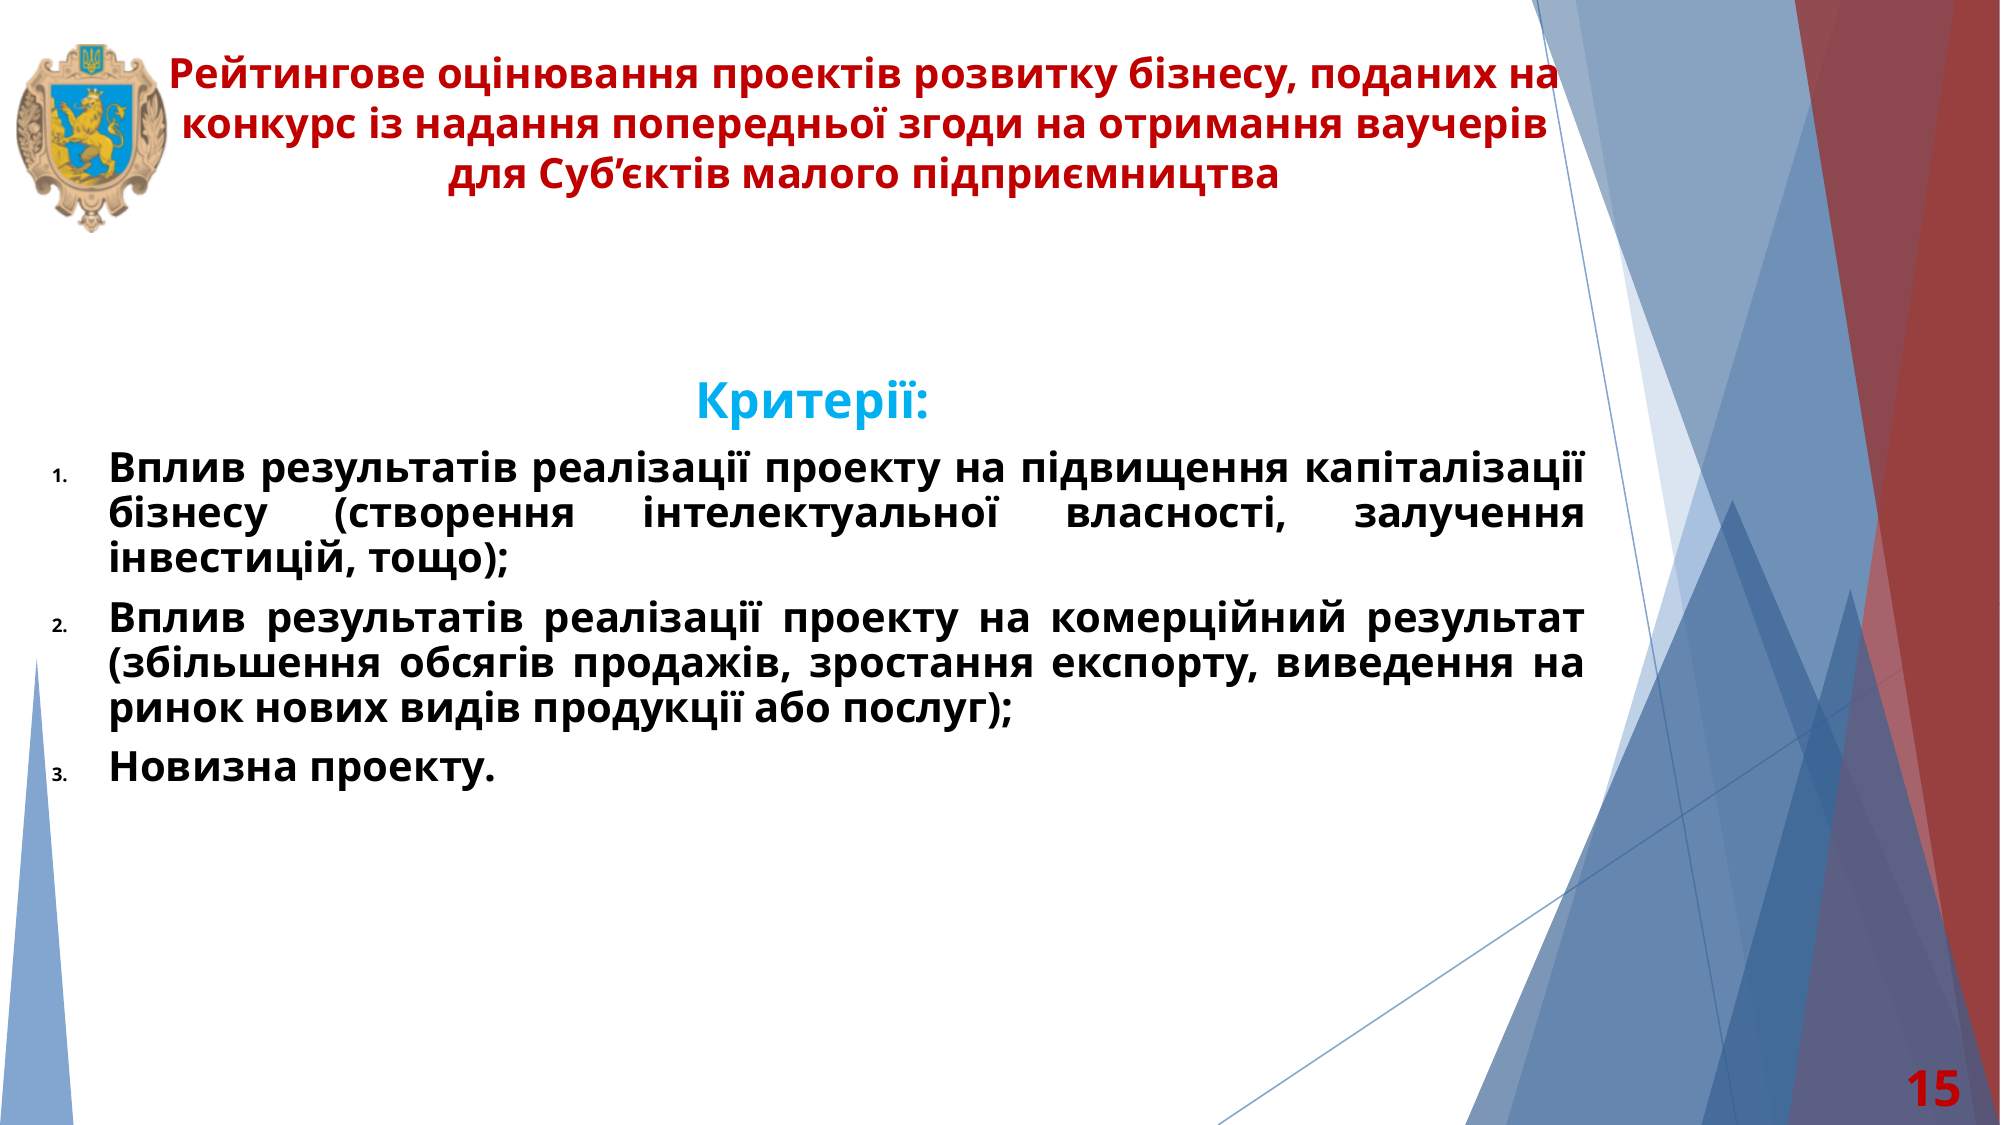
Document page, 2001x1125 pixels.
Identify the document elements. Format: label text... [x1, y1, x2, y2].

text_box Рейтингове оцінювання проектів розвитку бізнесу, поданих на конкурс із надання попередньої згоди на отримання ваучерів для Суб’єктів малого підприємництва [143, 39, 1587, 205]
text_box Критерії: Вплив результатів реалізації проекту на підвищення капіталізації бізнесу (створення інтелектуальної власності, залучення інвестицій, тощо); Вплив результатів реалізації проекту на комерційний результат (збільшення обсягів продажів, зростання експорту, виведення на ринок нових видів продукції або послуг); Новизна проекту. [37, 367, 1602, 799]
picture [16, 44, 168, 233]
text_box 15 [1890, 1049, 1986, 1125]
